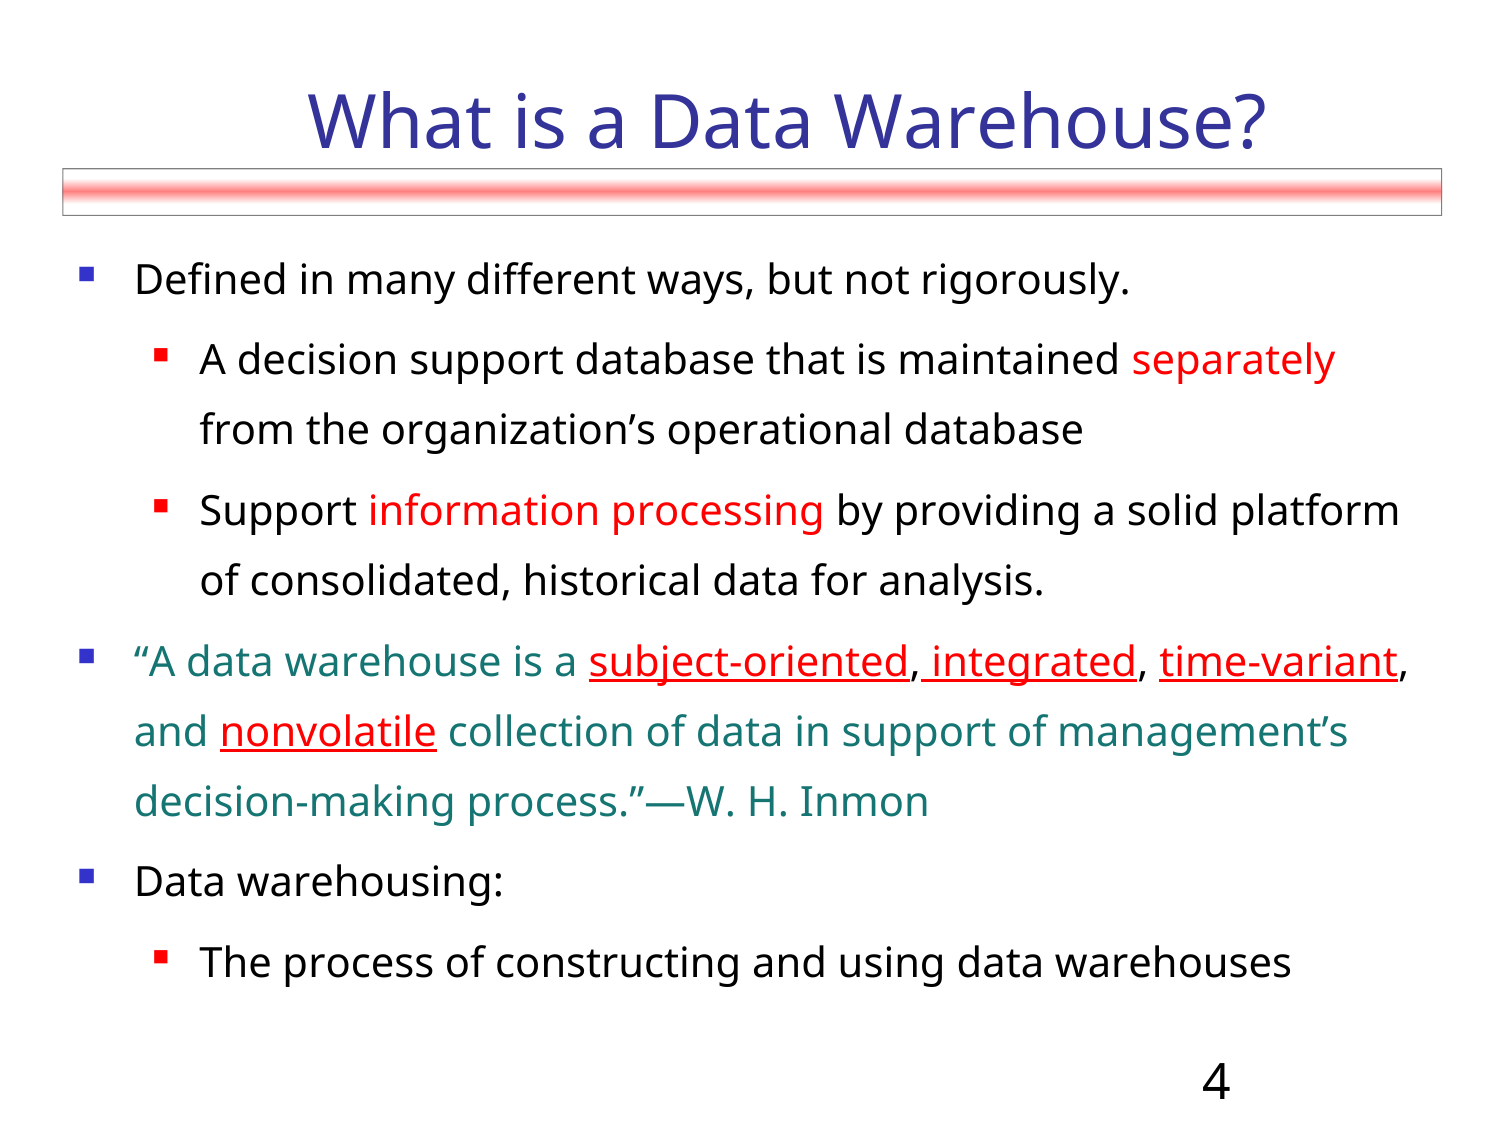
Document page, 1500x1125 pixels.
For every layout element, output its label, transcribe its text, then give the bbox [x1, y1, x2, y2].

list Defined in many different ways, but not rigorously. A decision support database that is maintained separately from the organization’s operational database Support information processing by providing a solid platform of consolidated, historical data for analysis. “A data warehouse is a subject-oriented, integrated, time-variant, and nonvolatile collection of data in support of management’s decision-making process.”—W. H. Inmon Data warehousing: The process of constructing and using data warehouses [62, 224, 1426, 1075]
text_box <number> [1187, 1050, 1500, 1125]
title What is a Data Warehouse? [212, 50, 1363, 188]
